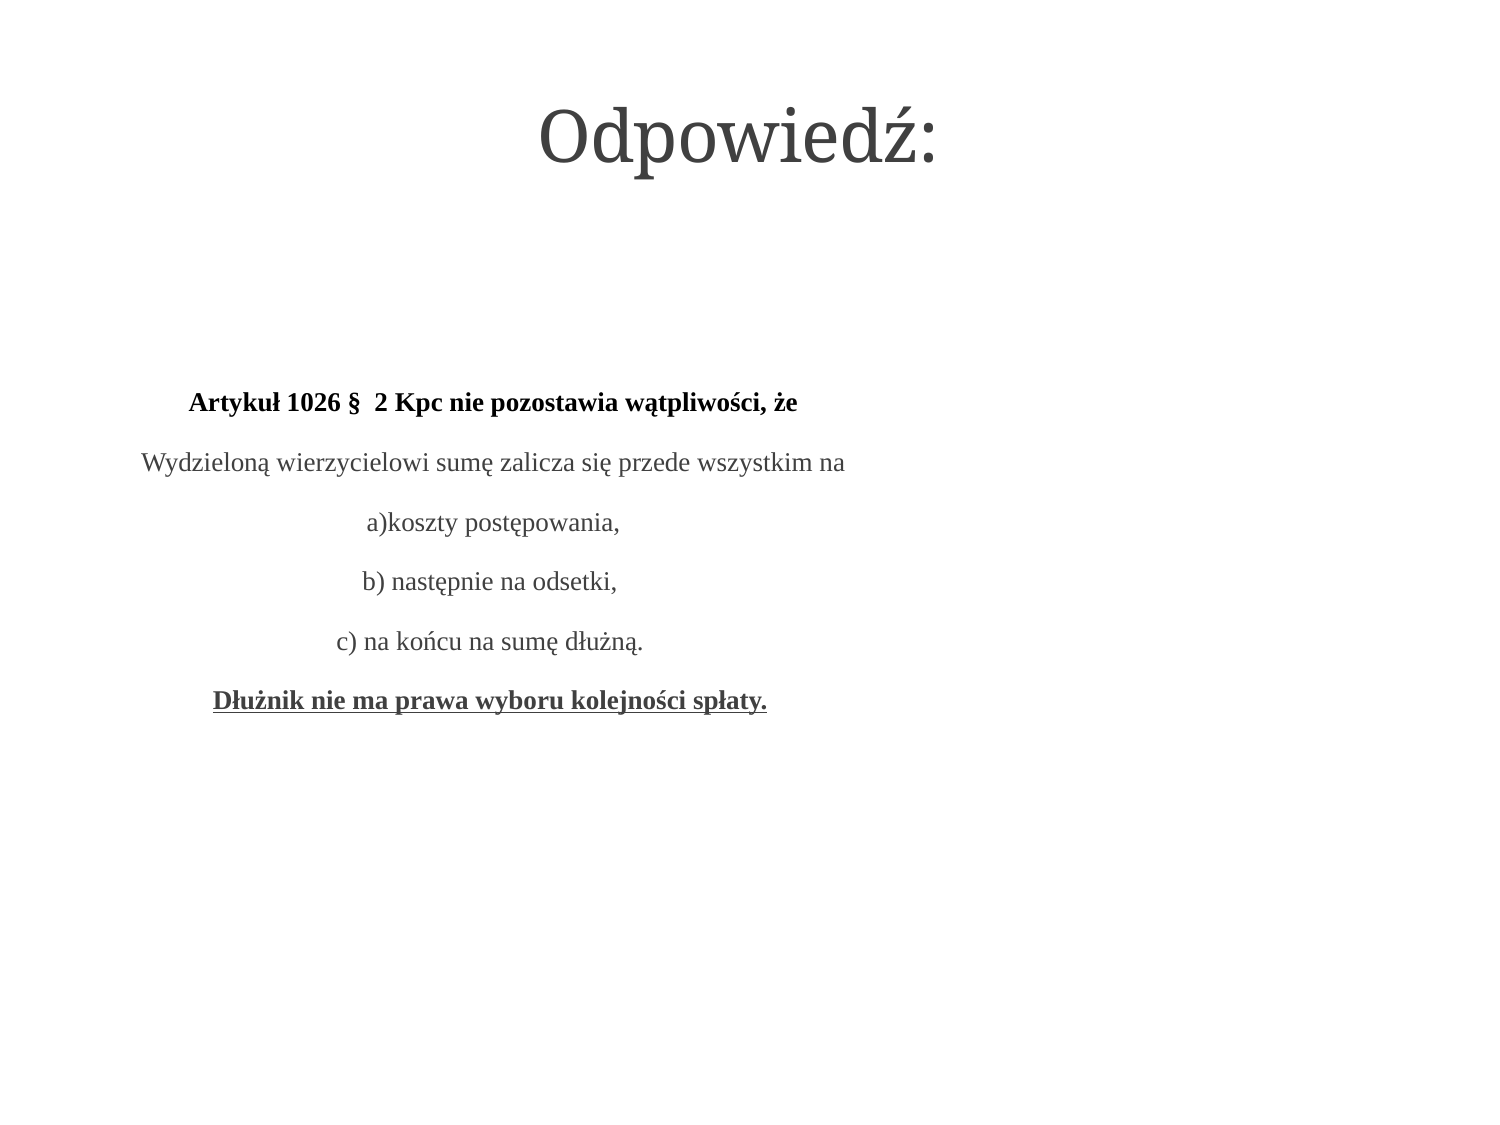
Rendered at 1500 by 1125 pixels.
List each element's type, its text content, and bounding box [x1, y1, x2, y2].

list Artykuł 1026 § 2 Kpc nie pozostawia wątpliwości, że Wydzieloną wierzycielowi sumę zalicza się przede wszystkim na a)koszty postępowania, b) następnie na odsetki, c) na końcu na sumę dłużną. Dłużnik nie ma prawa wyboru kolejności spłaty. [135, 302, 1373, 963]
title Odpowiedź: [151, 94, 1326, 185]
